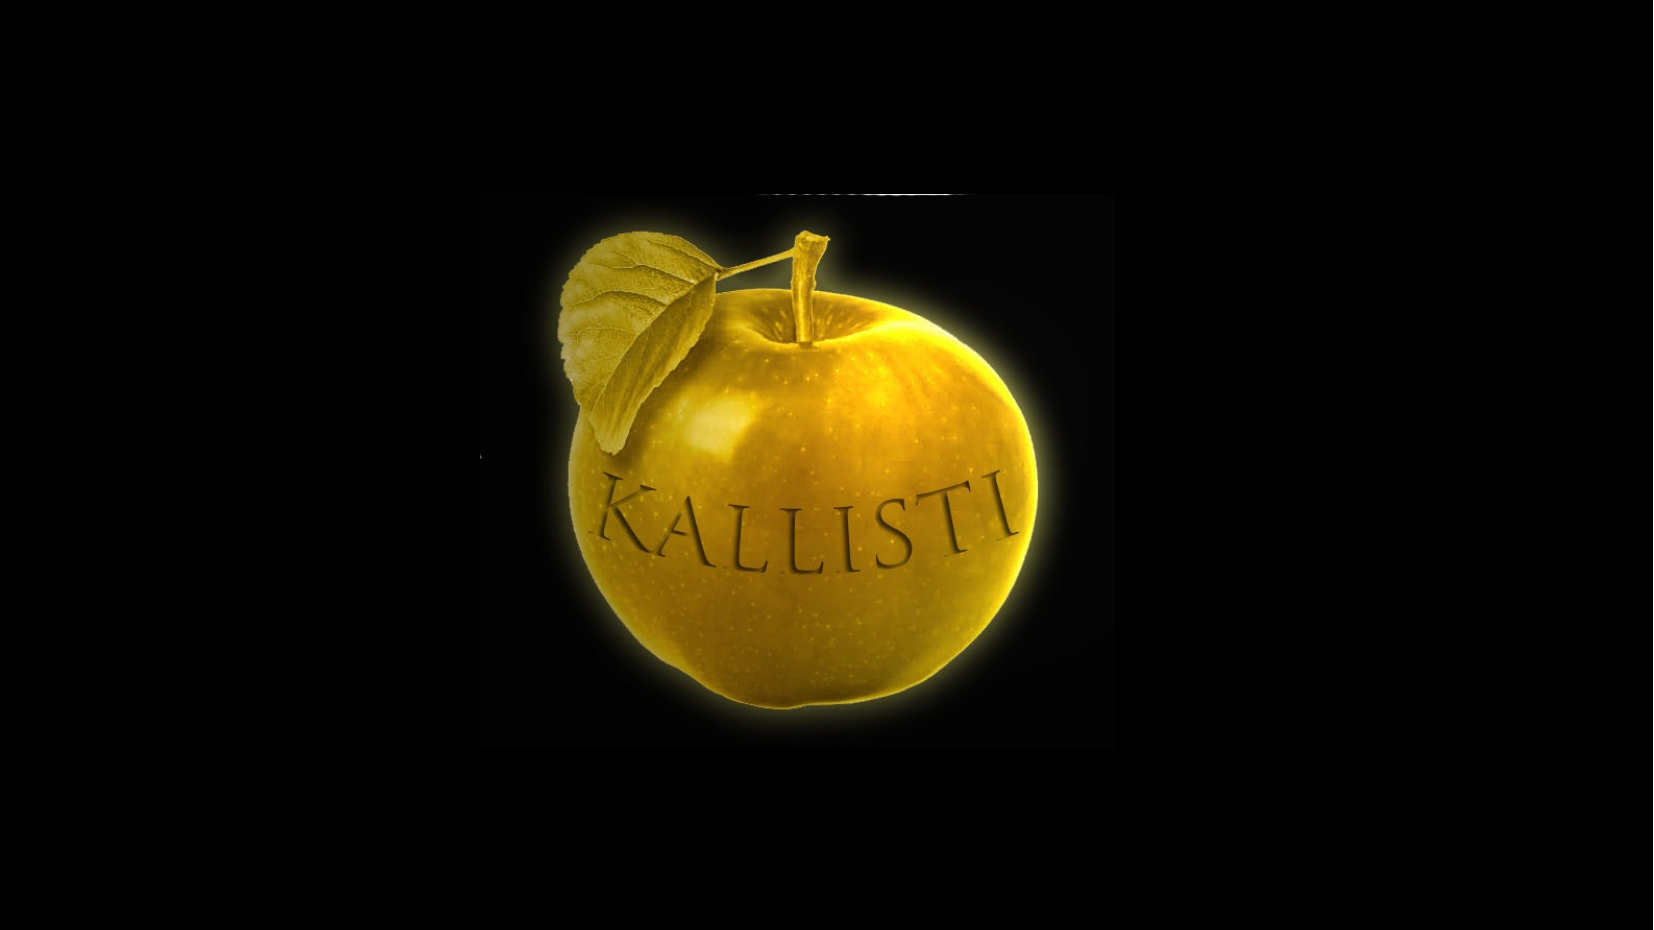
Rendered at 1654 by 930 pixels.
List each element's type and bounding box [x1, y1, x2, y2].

picture [480, 194, 1115, 749]
